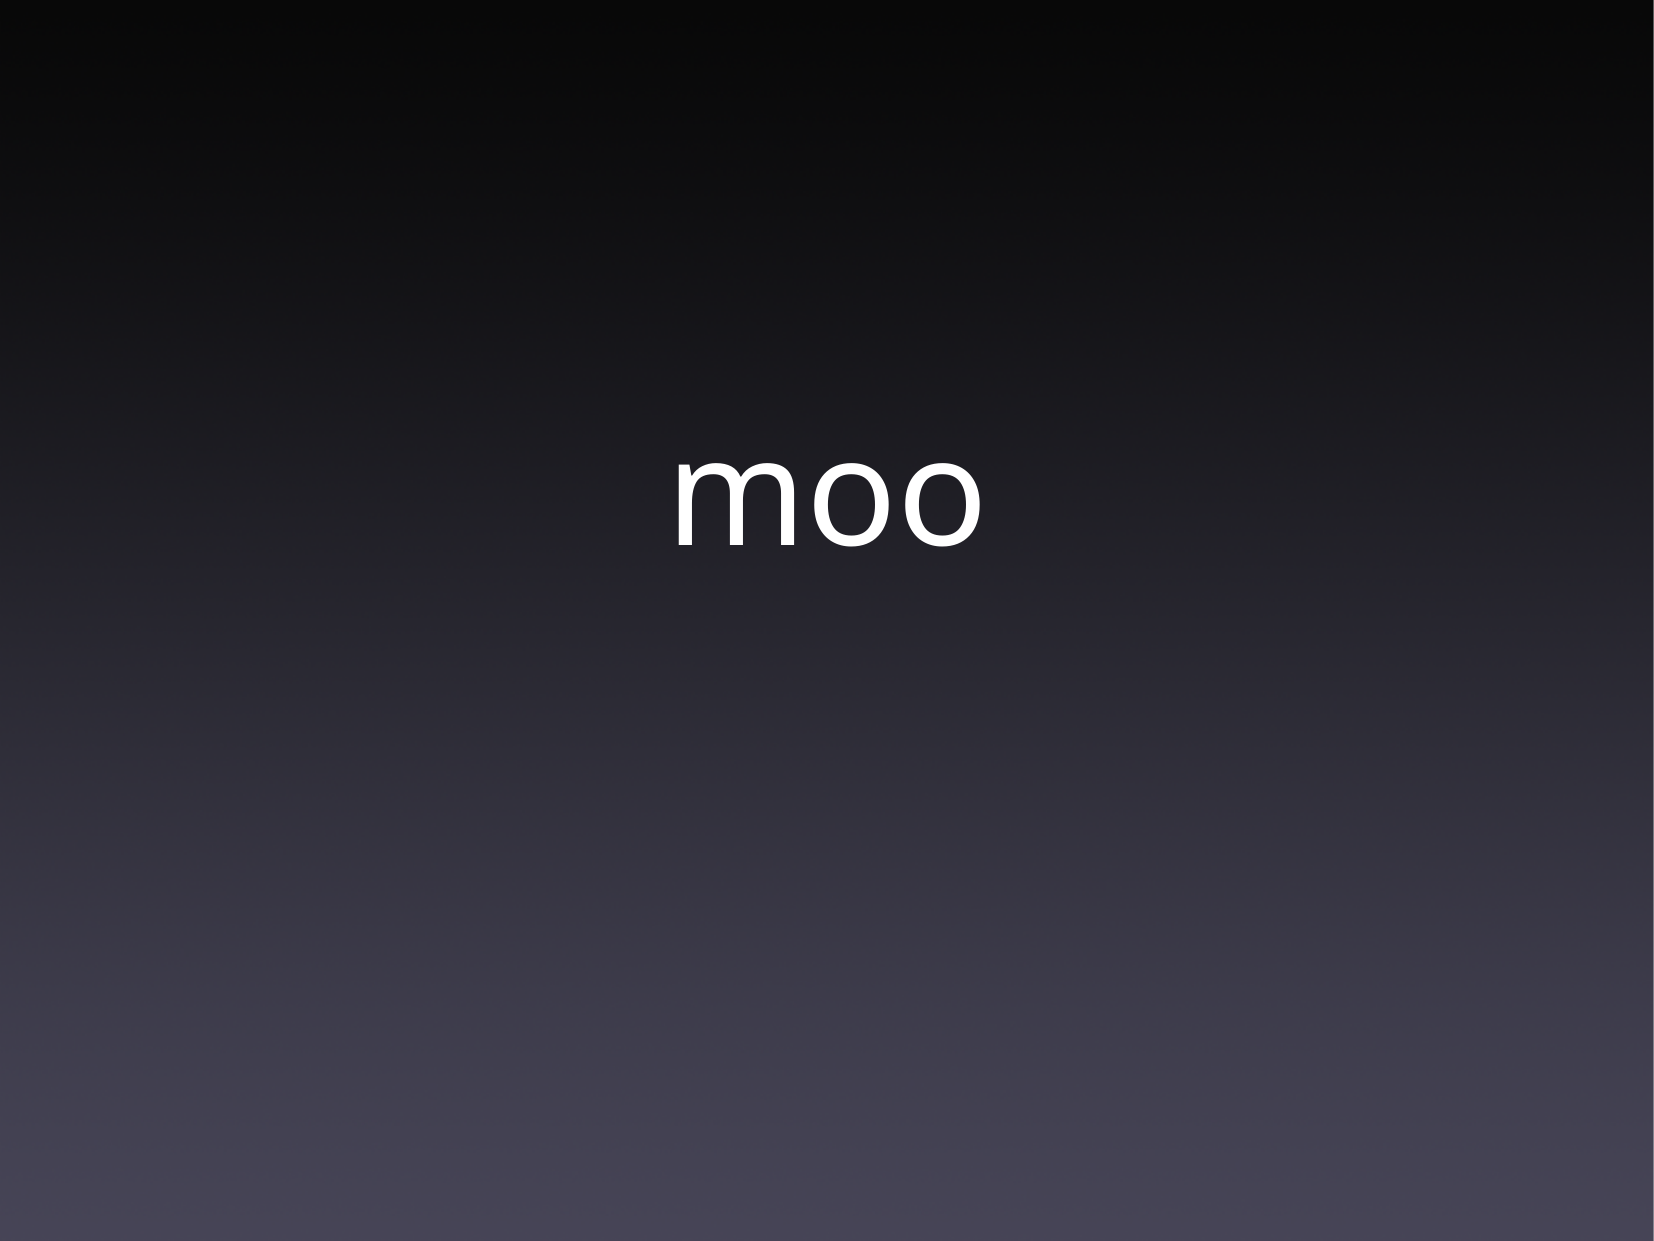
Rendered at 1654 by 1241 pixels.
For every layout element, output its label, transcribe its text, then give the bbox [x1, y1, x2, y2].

title moo [120, 372, 1533, 603]
picture [0, 0, 1654, 1241]
